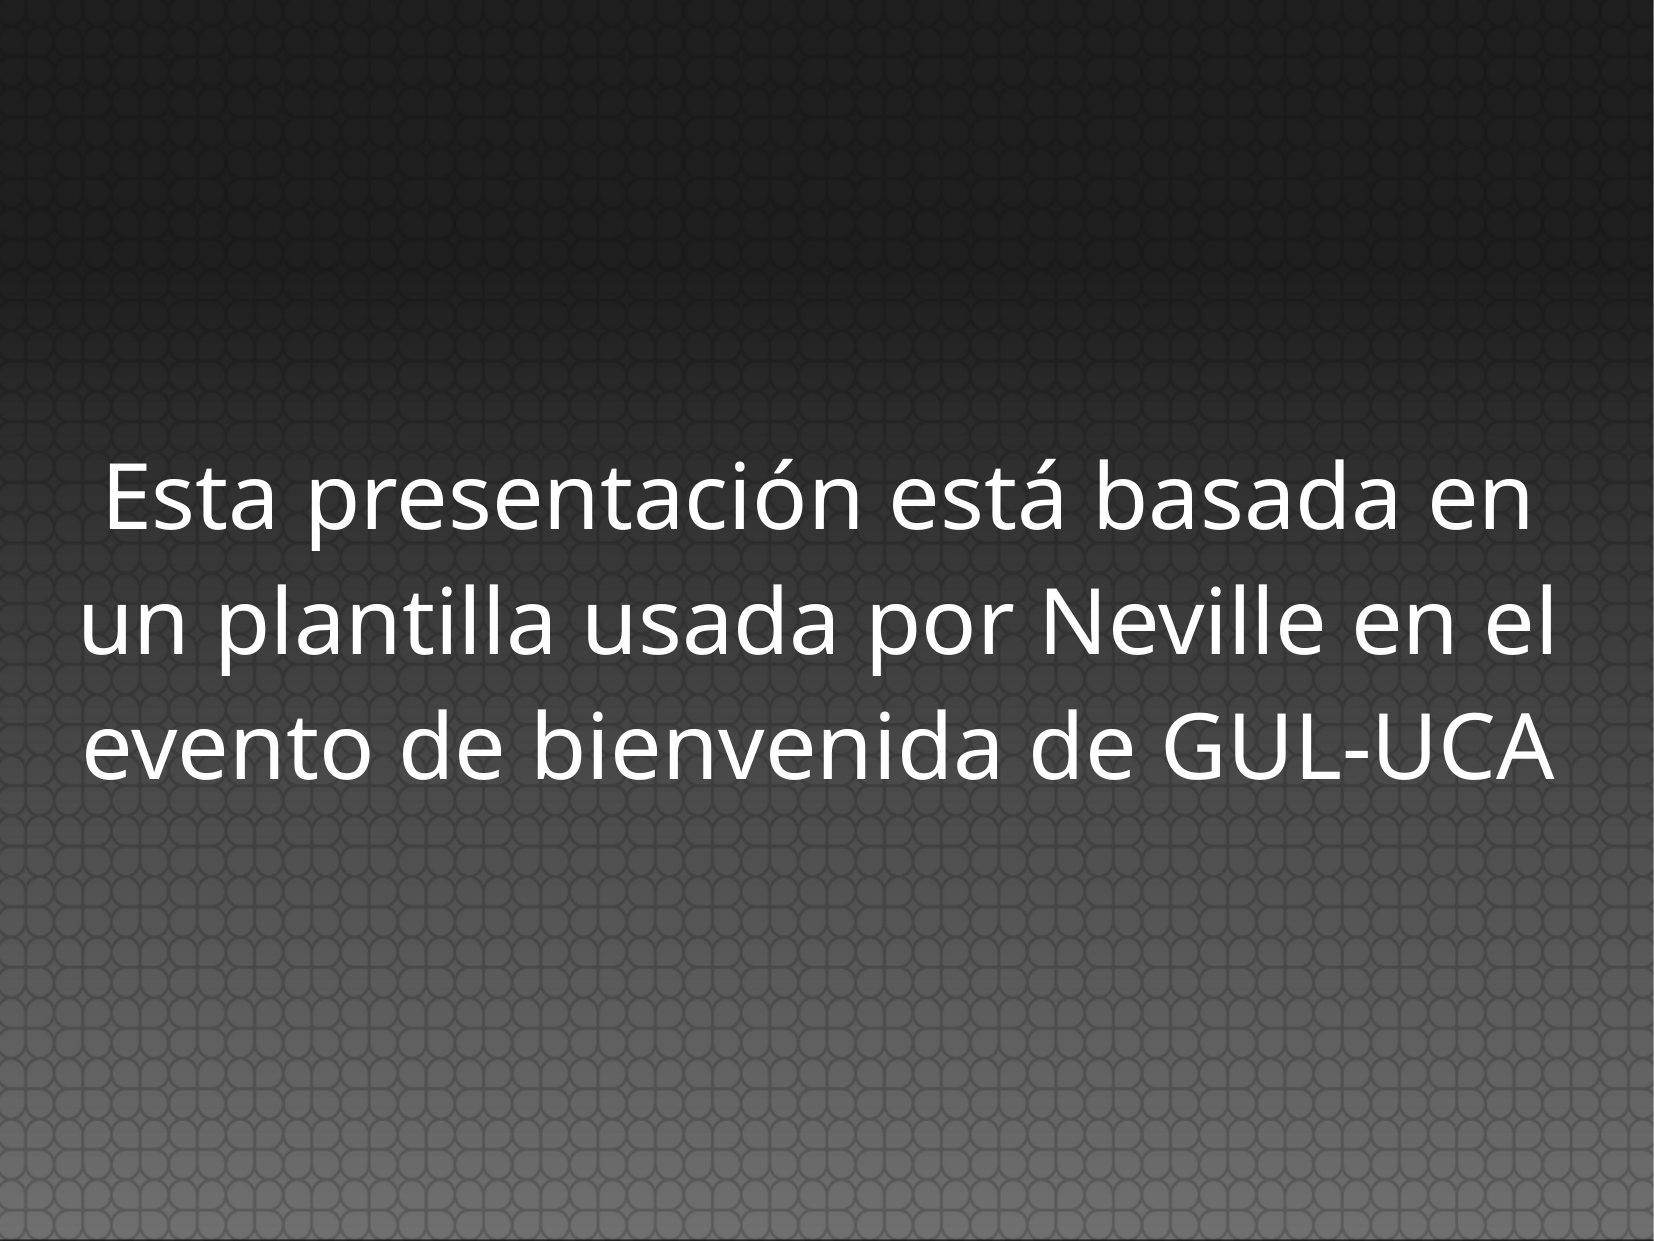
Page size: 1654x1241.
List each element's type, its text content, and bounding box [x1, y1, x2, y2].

title Esta presentación está basada en un plantilla usada por Neville en el evento de bienvenida de GUL-UCA [75, 414, 1564, 824]
picture [0, 0, 1654, 1241]
